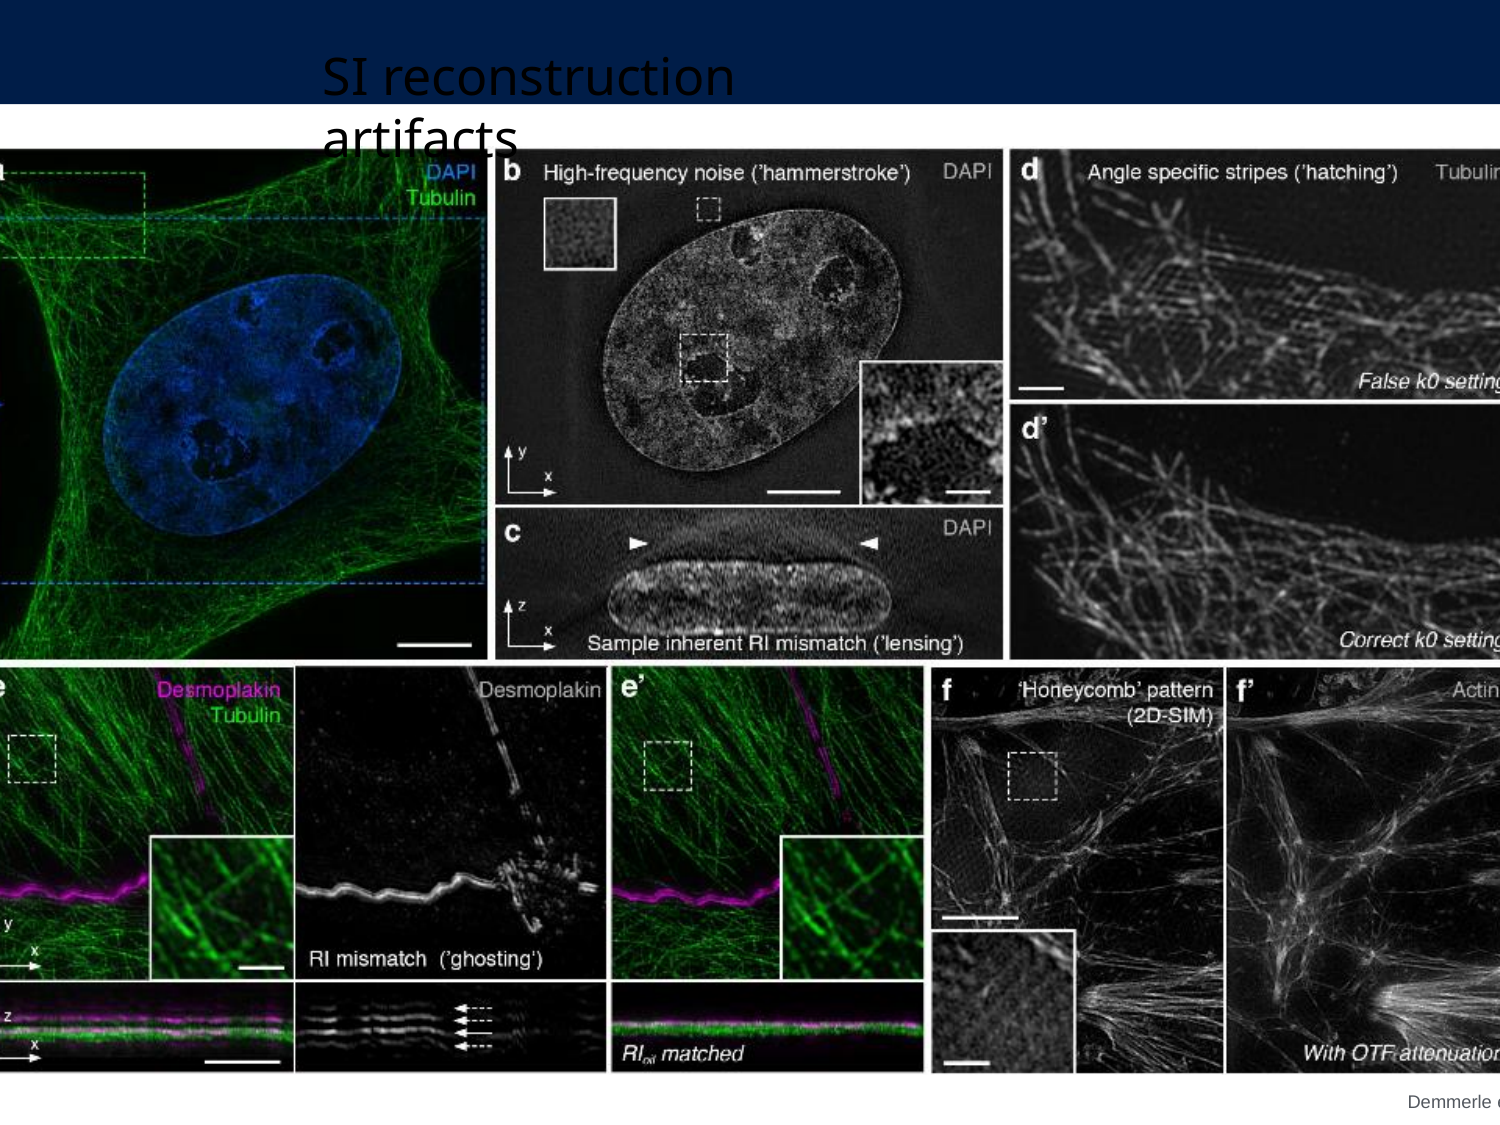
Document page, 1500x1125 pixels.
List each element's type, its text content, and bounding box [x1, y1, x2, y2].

picture [329, 146, 342, 154]
text_box [0, 0, 1500, 105]
picture [429, 146, 442, 154]
title SI reconstruction artifacts [0, 67, 880, 137]
picture [0, 146, 1500, 1075]
text_box Demmerle et al. 2017, Nat Protocols [1406, 1088, 1500, 1113]
